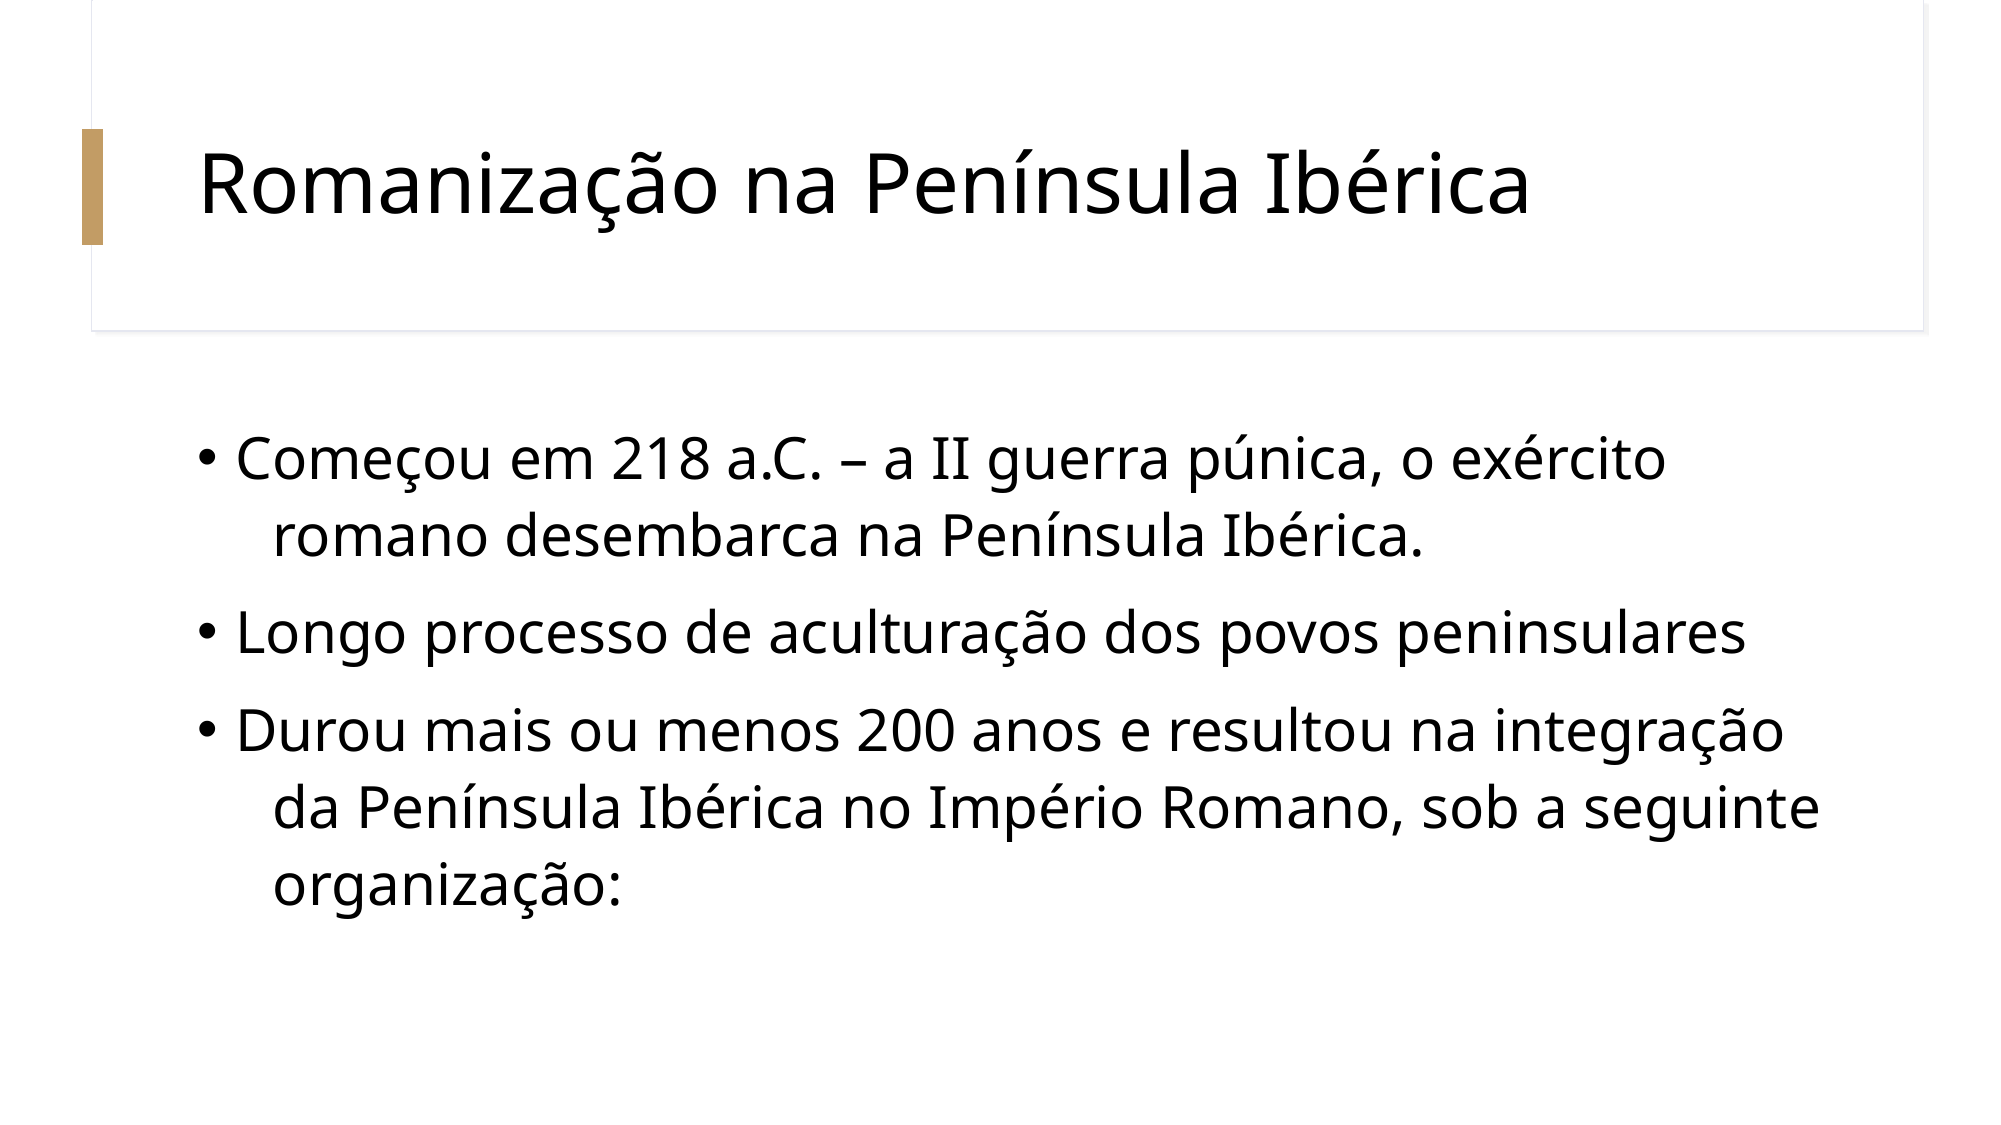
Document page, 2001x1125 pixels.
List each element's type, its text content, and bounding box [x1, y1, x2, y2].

list Começou em 218 a.C. – a II guerra púnica, o exército romano desembarca na Península Ibérica. Longo processo de aculturação dos povos peninsulares Durou mais ou menos 200 anos e resultou na integração da Península Ibérica no Império Romano, sob a seguinte organização: [183, 406, 1852, 1013]
title Romanização na Península Ibérica [183, 90, 1852, 284]
